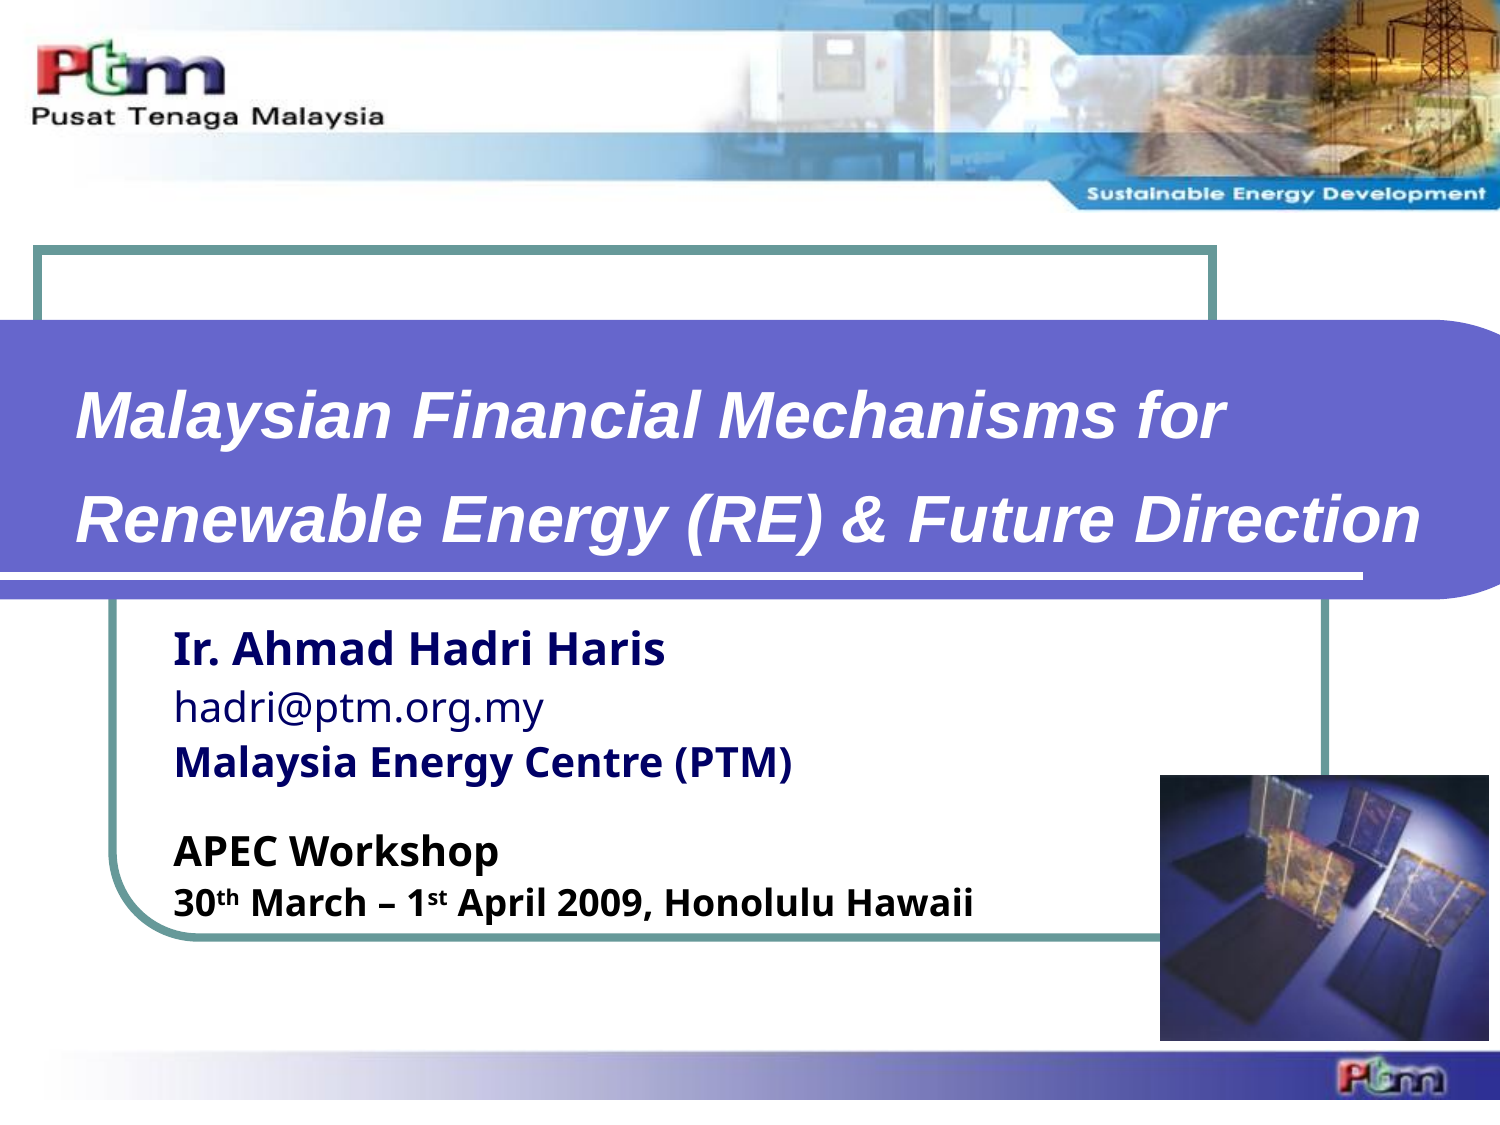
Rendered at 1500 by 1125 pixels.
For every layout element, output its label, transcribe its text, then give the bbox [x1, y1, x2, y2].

title Malaysian Financial Mechanisms for Renewable Energy (RE) & Future Direction [60, 277, 1500, 628]
picture [1160, 775, 1489, 1041]
subtitle Ir. Ahmad Hadri Haris hadri@ptm.org.my Malaysia Energy Centre (PTM) APEC Workshop 30th March – 1st April 2009, Honolulu Hawaii [158, 618, 1246, 940]
picture [0, 0, 1500, 213]
picture [0, 1049, 1500, 1100]
